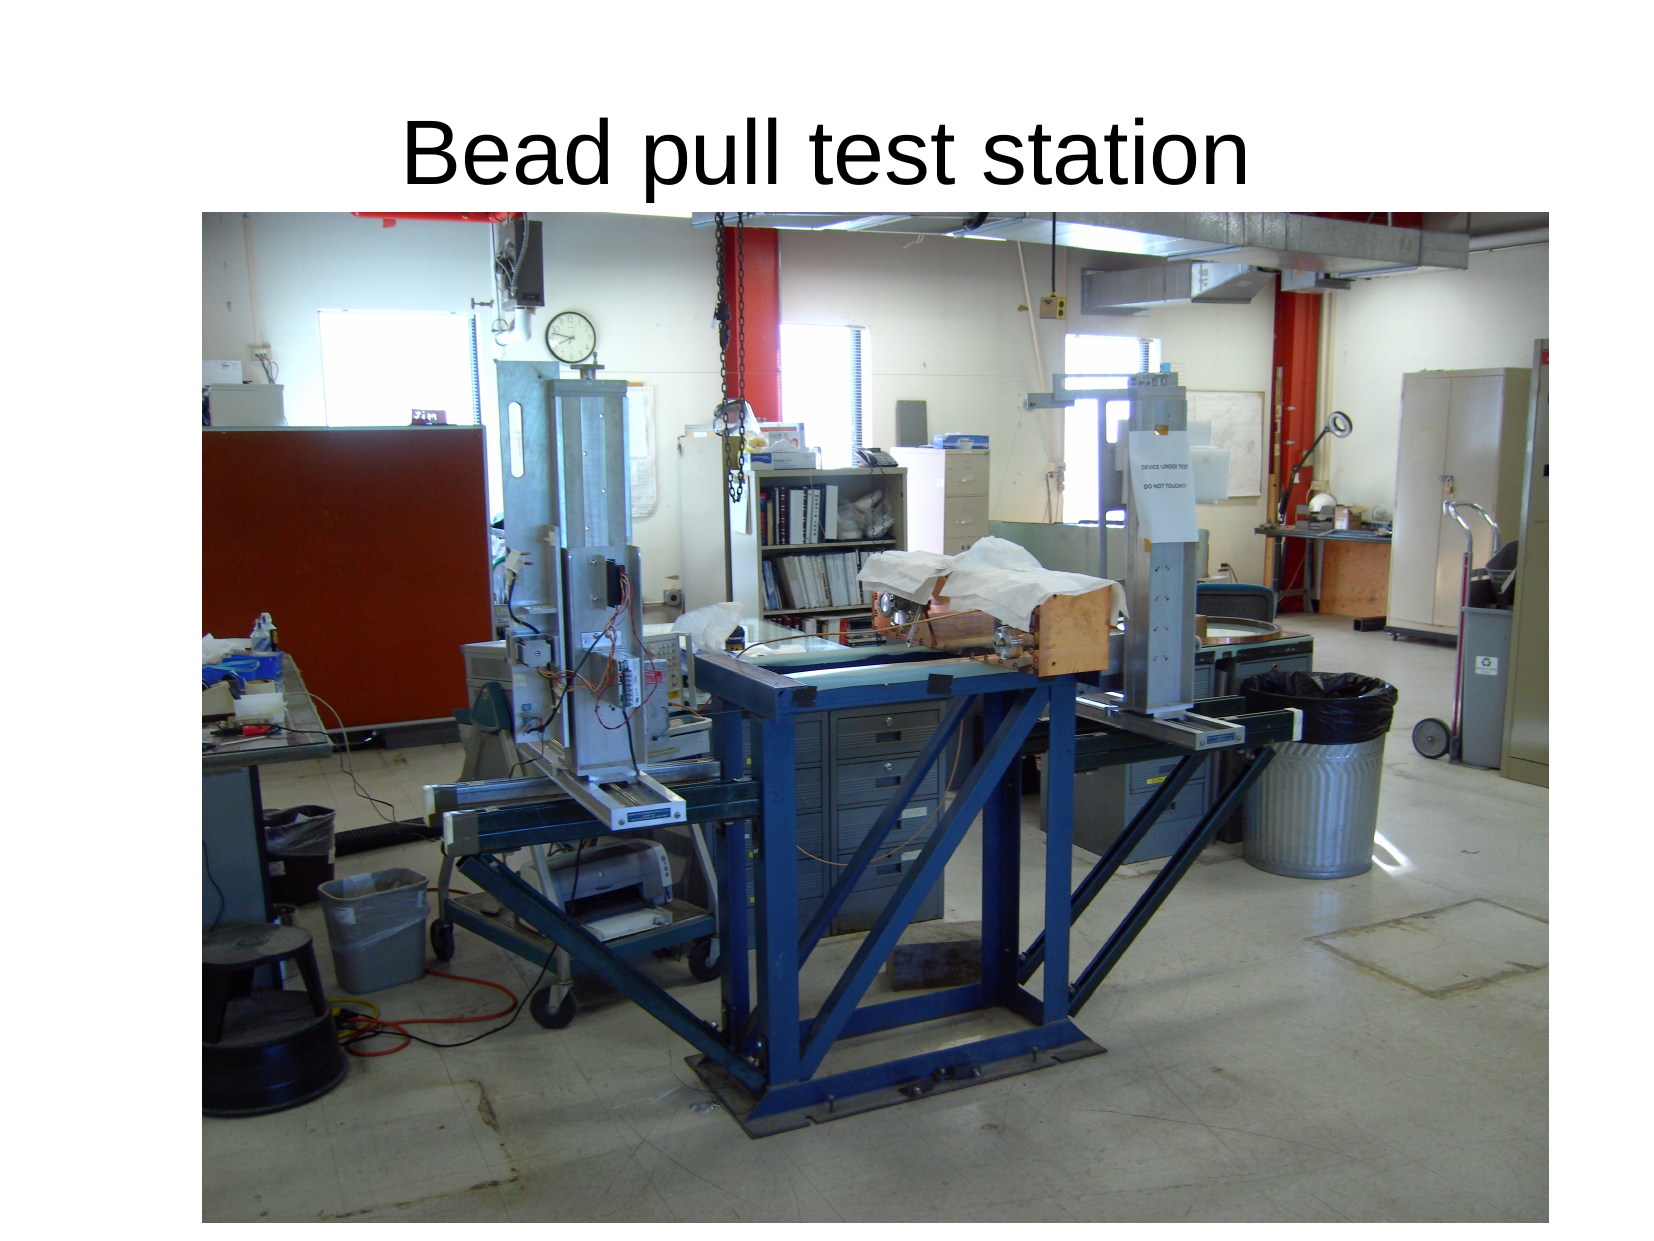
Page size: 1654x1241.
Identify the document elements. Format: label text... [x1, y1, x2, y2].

title Bead pull test station [82, 49, 1571, 257]
picture [202, 212, 1549, 1223]
